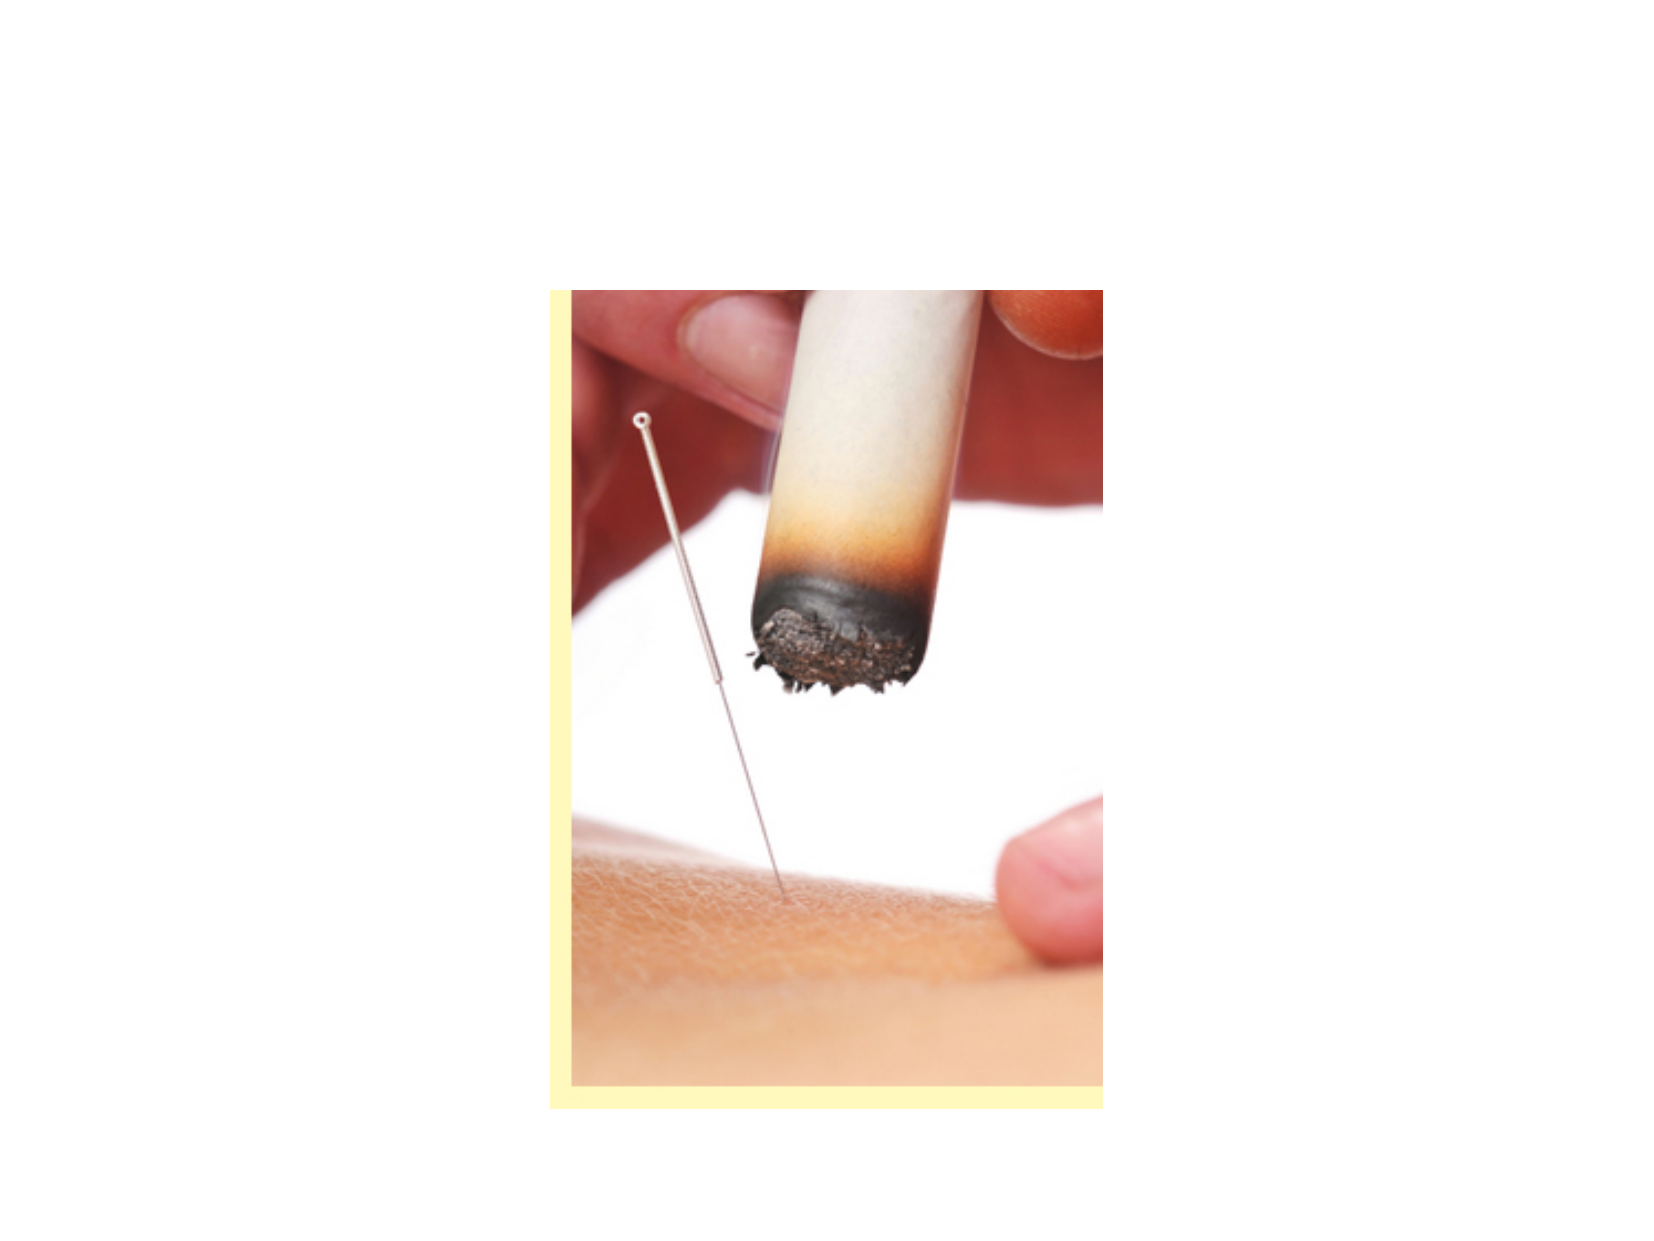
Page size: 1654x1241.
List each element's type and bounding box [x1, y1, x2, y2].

picture [550, 290, 1103, 1109]
